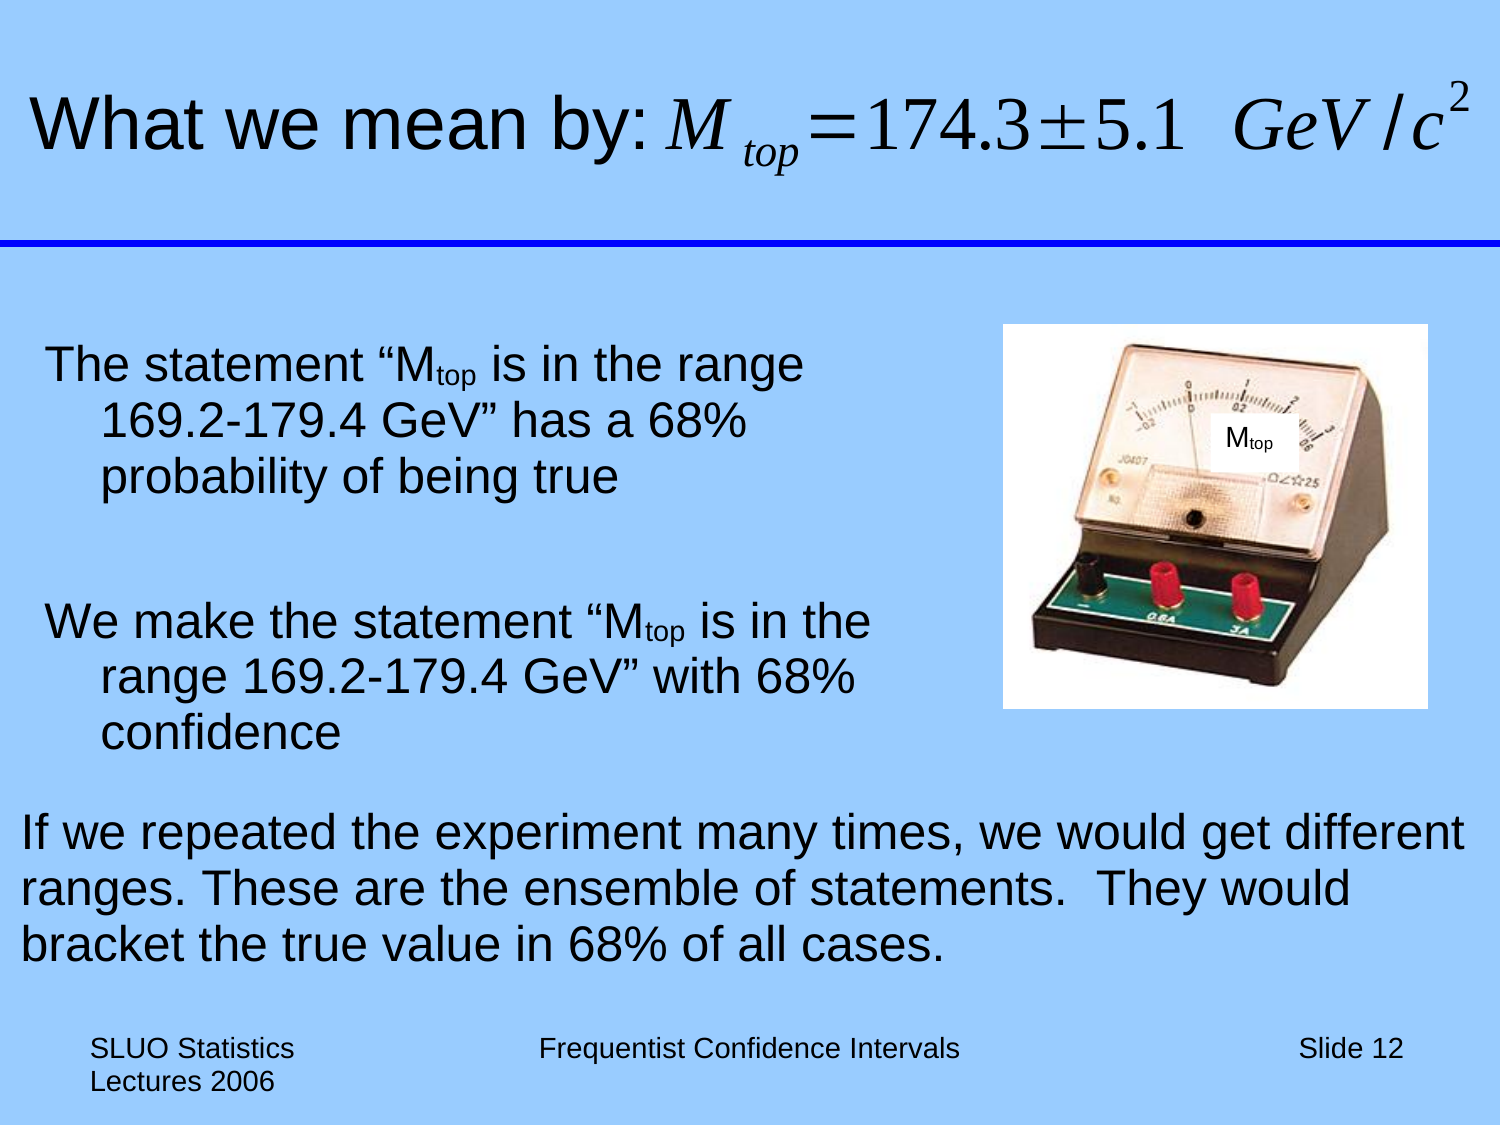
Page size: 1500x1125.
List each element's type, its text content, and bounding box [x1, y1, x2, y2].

list The statement “Mtop is in the range 169.2-179.4 GeV” has a 68% probability of being true We make the statement “Mtop is in the range 169.2-179.4 GeV” with 68% confidence [29, 265, 945, 797]
text_box If we repeated the experiment many times, we would get different ranges. These are the ensemble of statements. They would bracket the true value in 68% of all cases. [5, 797, 1500, 980]
chart [656, 70, 1477, 178]
picture [1003, 324, 1428, 709]
text_box Mtop [1210, 413, 1300, 473]
title What we mean by: [29, 29, 1380, 218]
